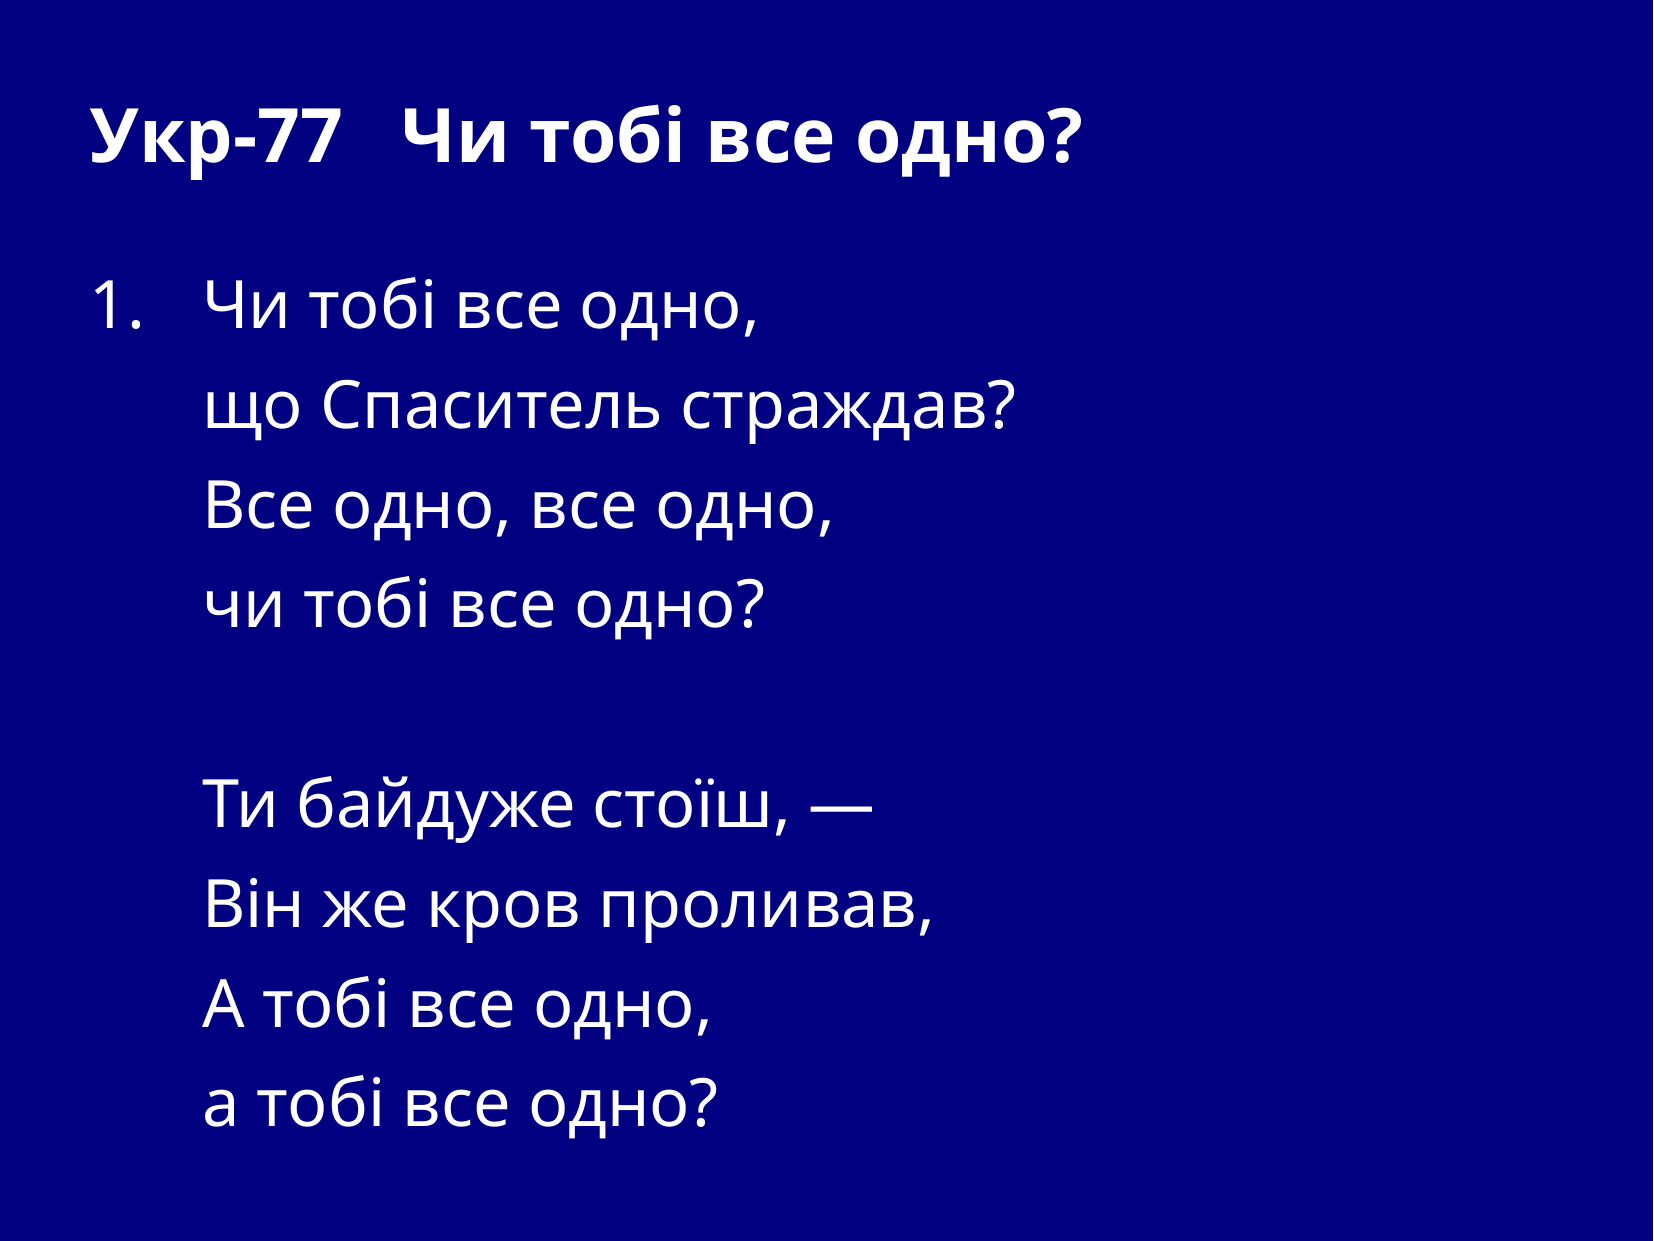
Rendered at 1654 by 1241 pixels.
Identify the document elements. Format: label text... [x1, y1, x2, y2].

text_box Укр-77 Чи тобі все одно? [75, 75, 1576, 188]
text_box 1. Чи тобі все одно, що Спаситель страждав? Все одно, все одно, чи тобі все одно? Ти байдуже стоїш, ― Він же кров проливав, А тобі все одно, а тобі все одно? [75, 188, 1576, 1163]
